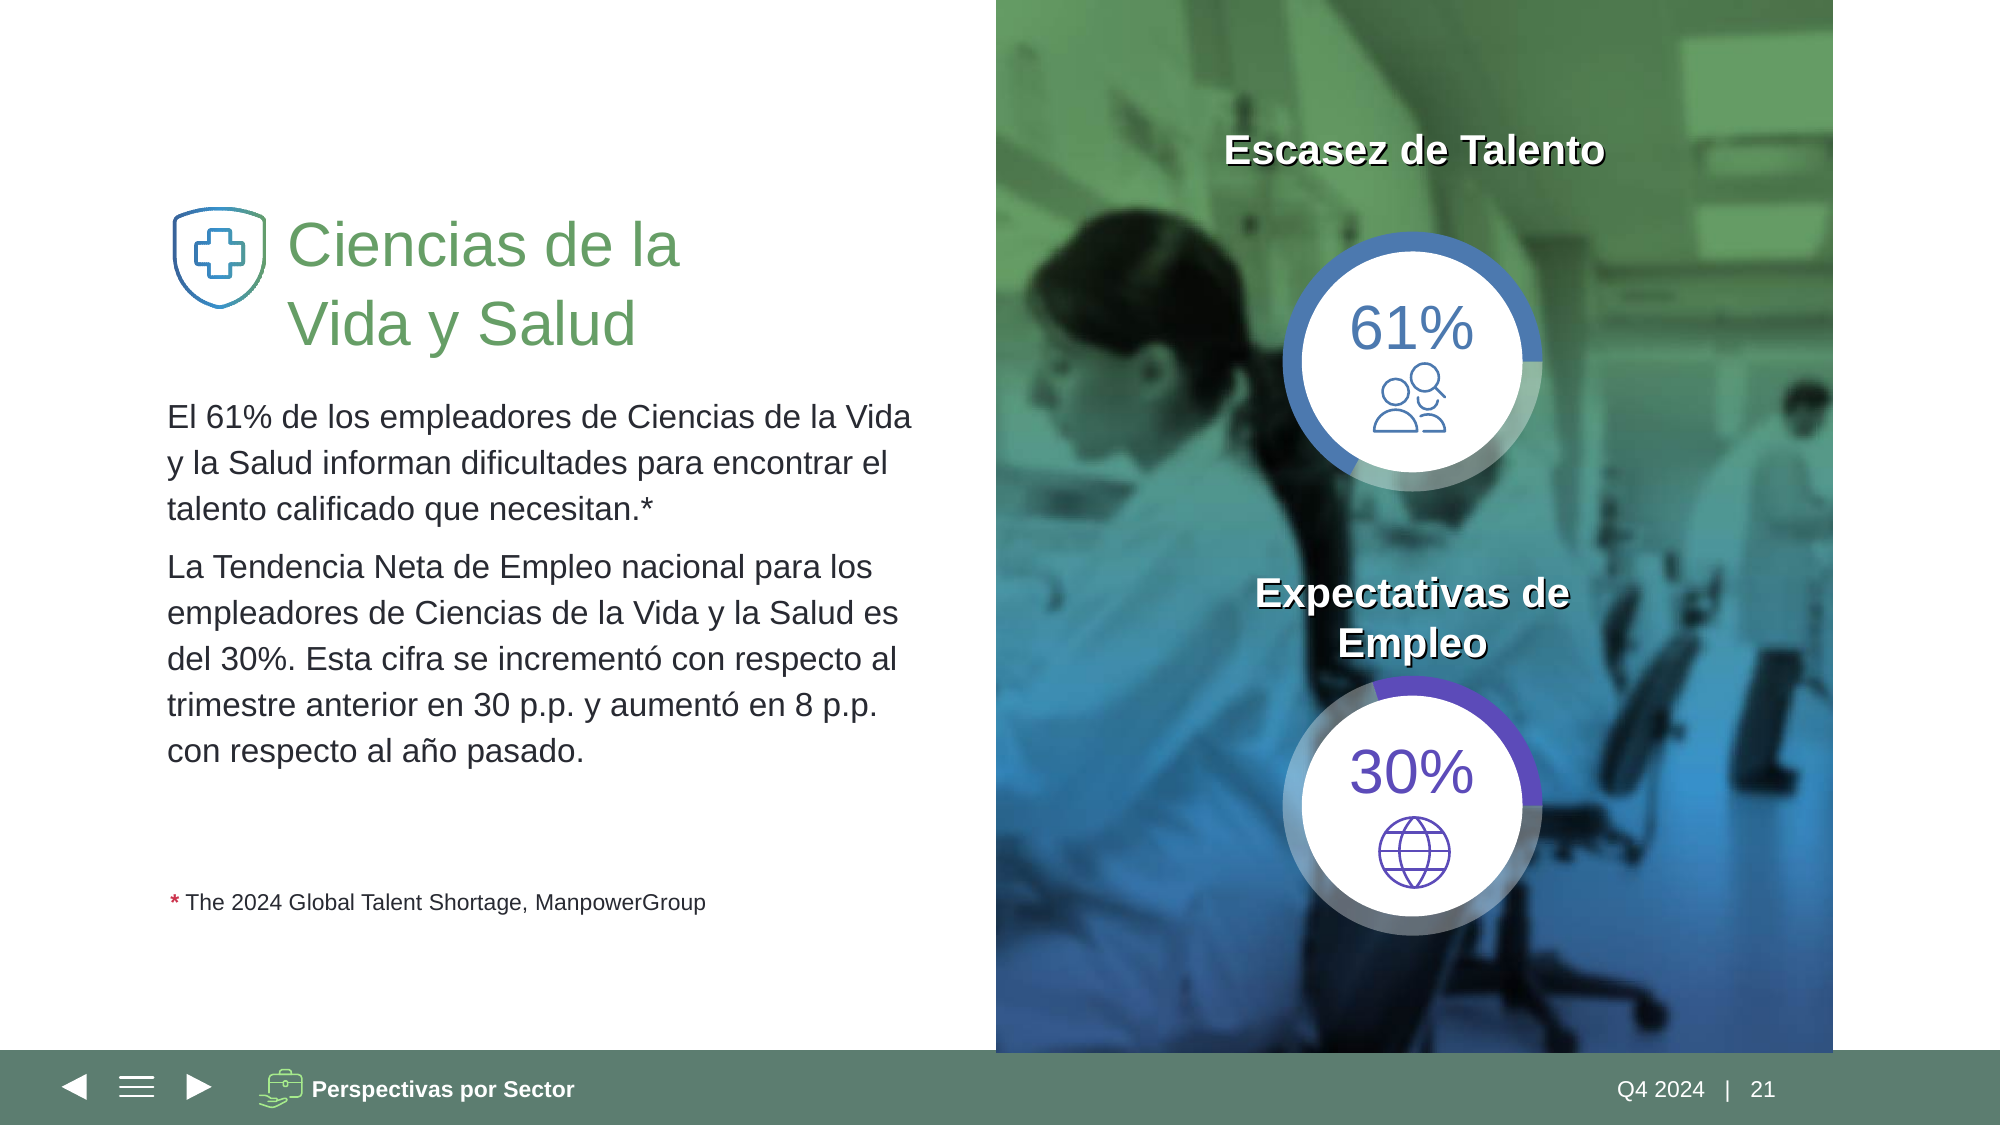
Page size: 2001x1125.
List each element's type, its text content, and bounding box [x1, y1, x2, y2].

text_box Escasez de Talento [1206, 122, 1624, 224]
text_box 30% [1301, 718, 1523, 917]
chart [1264, 718, 1565, 955]
list El 61% de los empleadores de Ciencias de la Vida y la Salud informan dificultades para encontrar el talento calificado que necesitan.* La Tendencia Neta de Empleo nacional para los empleadores de Ciencias de la Vida y la Salud es del 30%. Esta cifra se incrementó con respecto al trimestre anterior en 30 p.p. y aumentó en 8 p.p. con respecto al año pasado. [167, 389, 926, 876]
text_box [61, 1073, 87, 1100]
text_box * The 2024 Global Talent Shortage, ManpowerGroup [155, 880, 1156, 924]
text_box [186, 1073, 212, 1100]
chart [1264, 224, 1565, 511]
title Ciencias de la Vida y Salud [167, 199, 863, 357]
text_box 61% [1301, 251, 1523, 473]
picture [117, 1075, 156, 1099]
picture [167, 205, 273, 311]
text_box Expectativas de Empleo [1204, 565, 1622, 718]
picture [996, 0, 1833, 1053]
